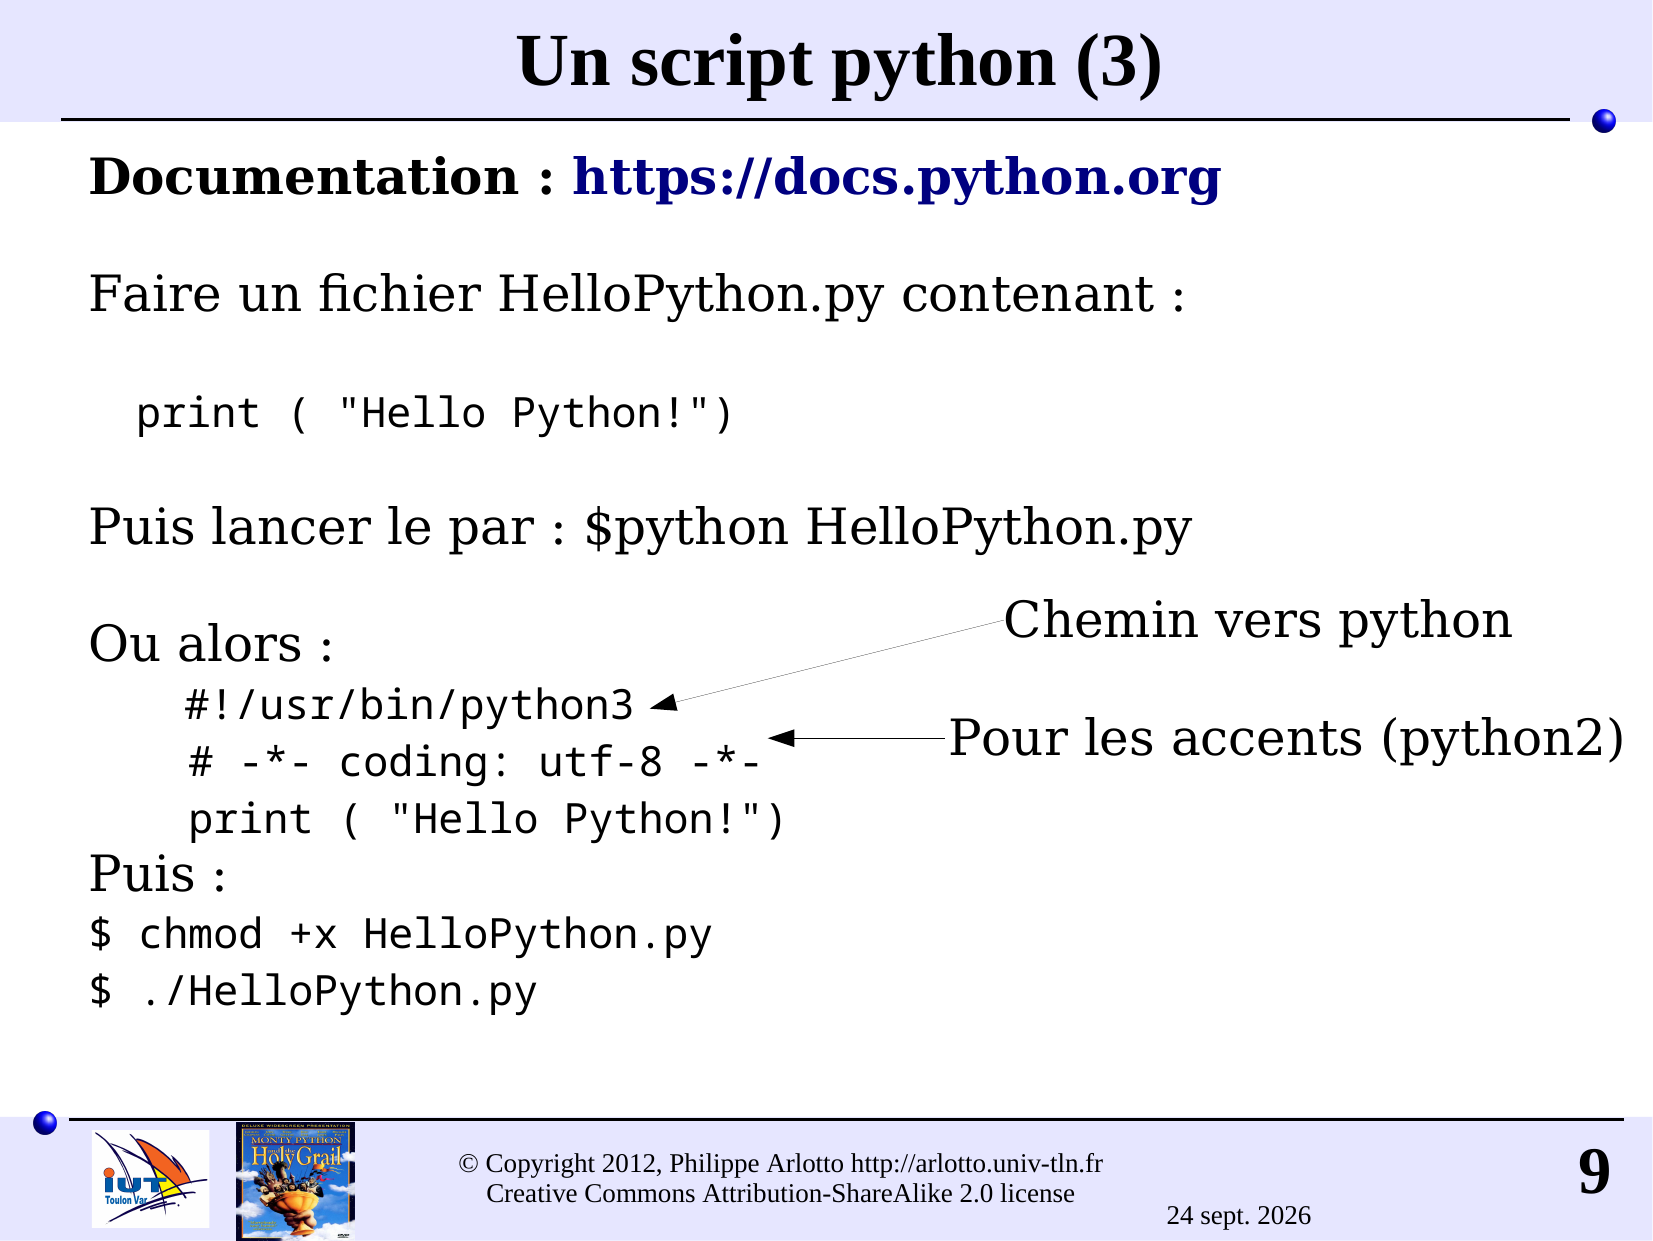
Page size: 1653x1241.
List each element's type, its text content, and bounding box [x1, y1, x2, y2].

text_box Documentation : https://docs.python.org Faire un fichier HelloPython.py contenant : print ( "Hello Python!") Puis lancer le par : $python HelloPython.py Ou alors : #!/usr/bin/python3 # -*- coding: utf-8 -*- print ( "Hello Python!") Puis : $ chmod +x HelloPython.py $ ./HelloPython.py [88, 147, 1241, 1043]
title Un script python (3) [95, 14, 1585, 107]
text_box Chemin vers python [1003, 590, 1515, 650]
text_box Pour les accents (python2) [948, 709, 1627, 768]
picture [236, 1122, 355, 1241]
